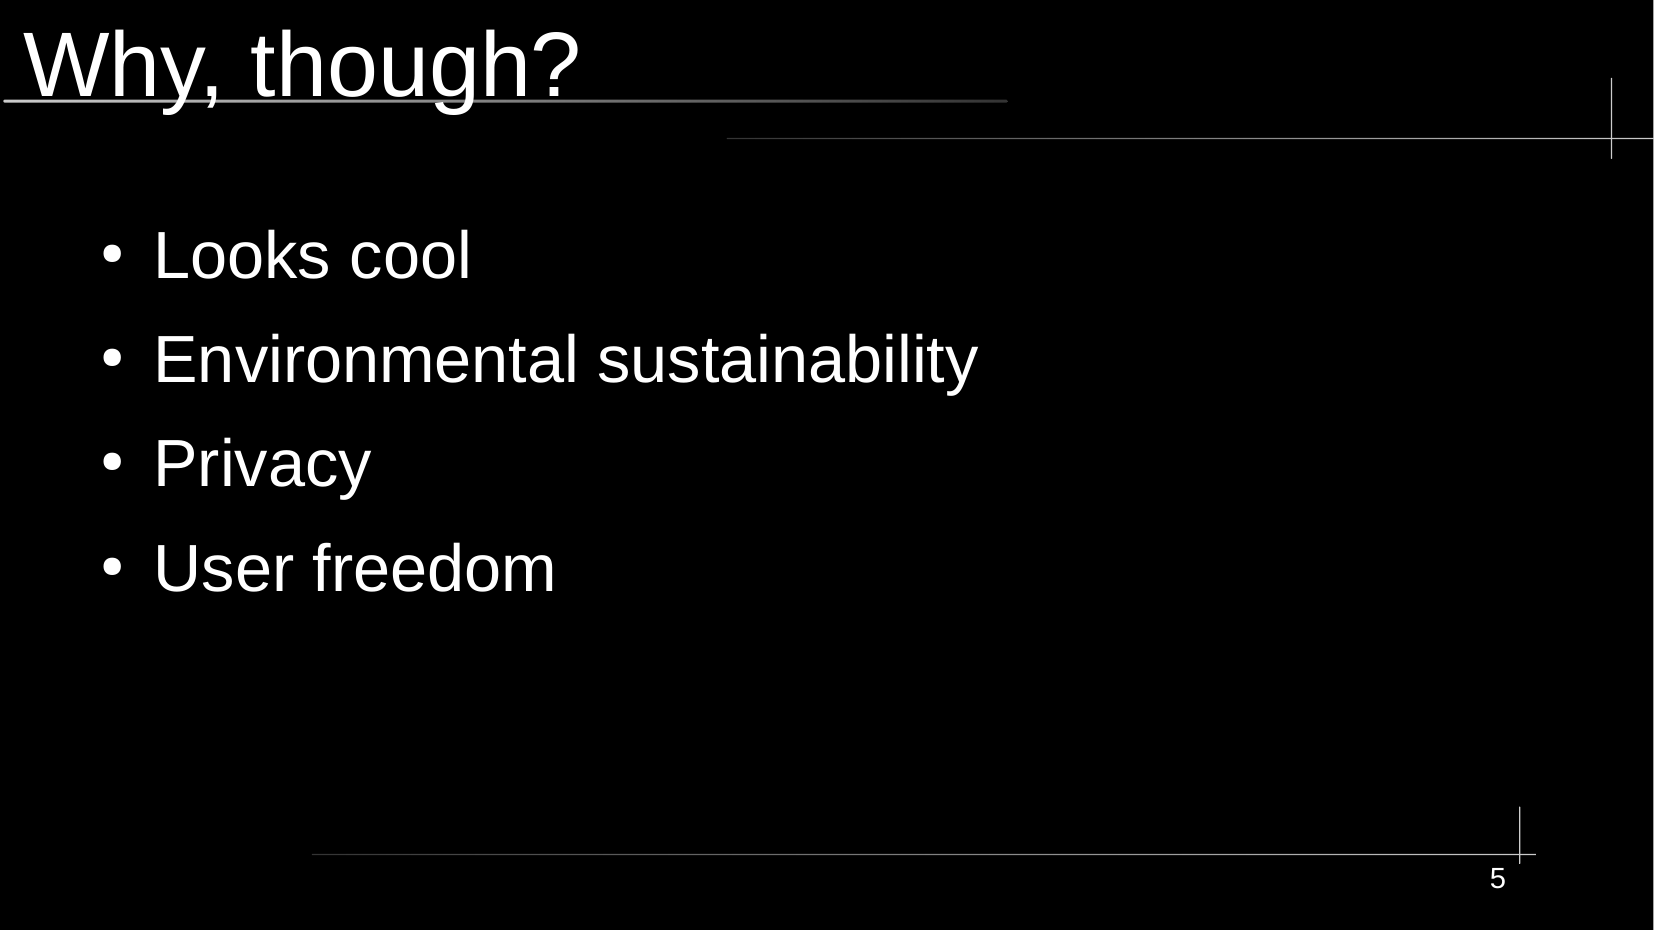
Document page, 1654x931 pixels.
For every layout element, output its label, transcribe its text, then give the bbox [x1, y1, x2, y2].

list Looks cool Environmental sustainability Privacy User freedom [82, 217, 1571, 758]
title Why, though? [23, 11, 1589, 119]
